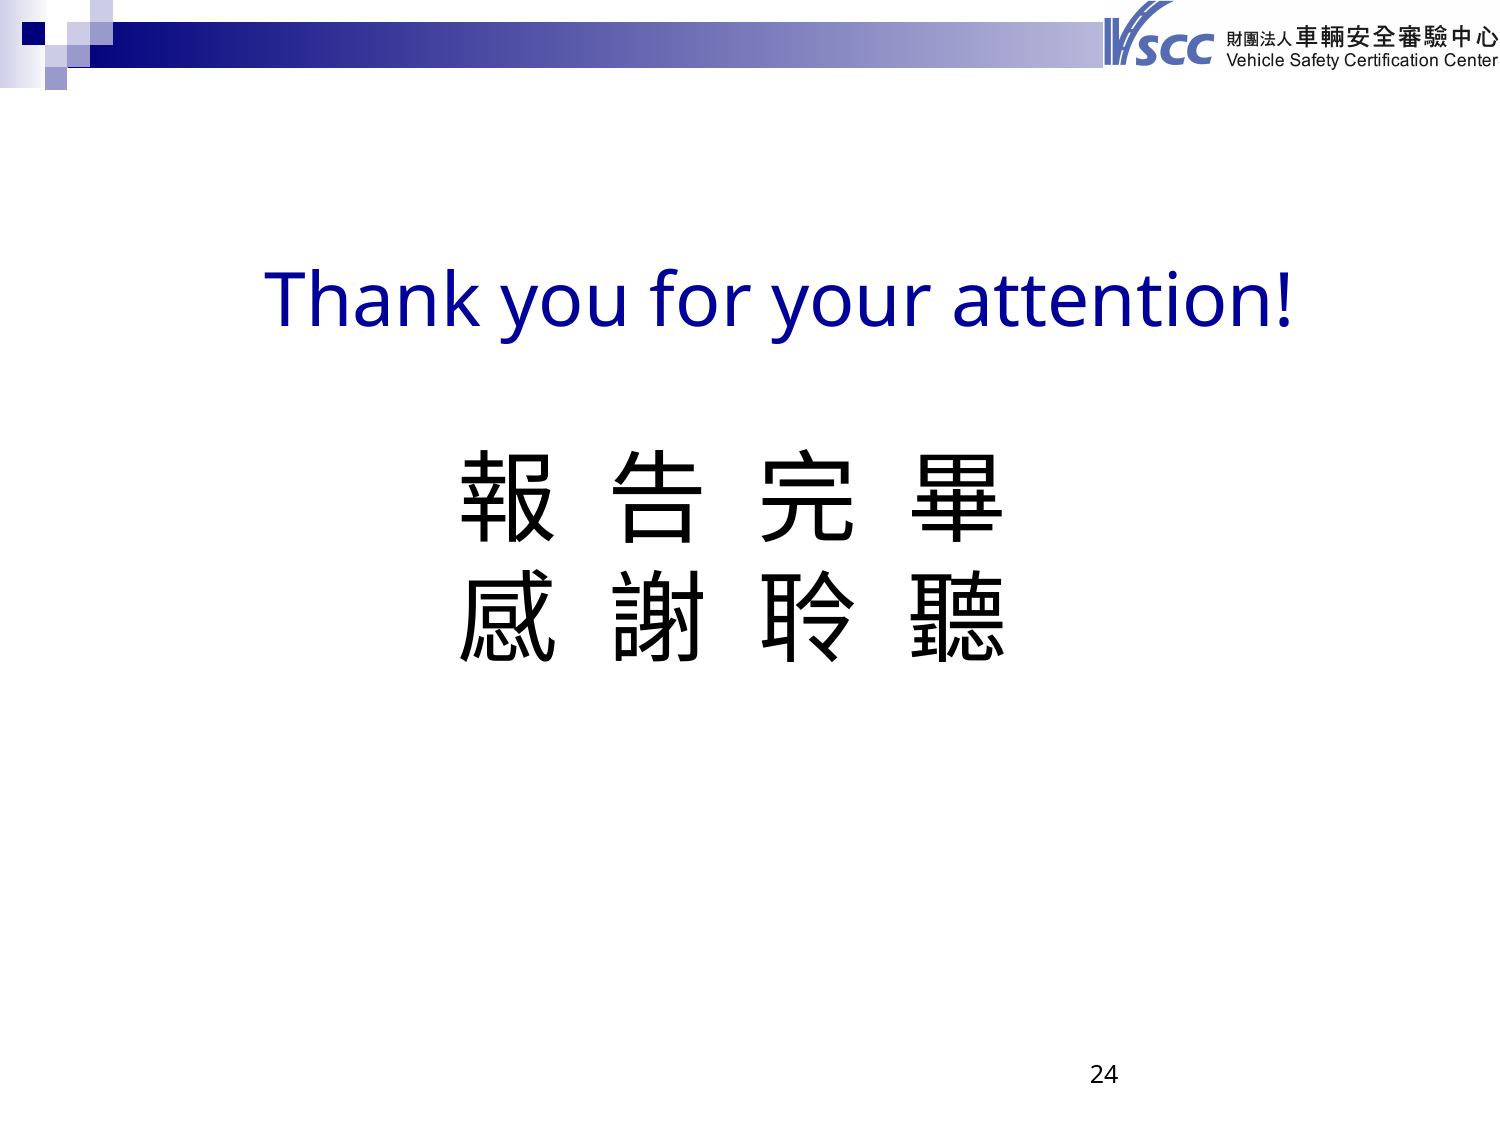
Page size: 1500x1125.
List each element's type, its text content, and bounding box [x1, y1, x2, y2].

text_box [1074, 1025, 1426, 1101]
list Thank you for your attention! [76, 243, 1427, 881]
